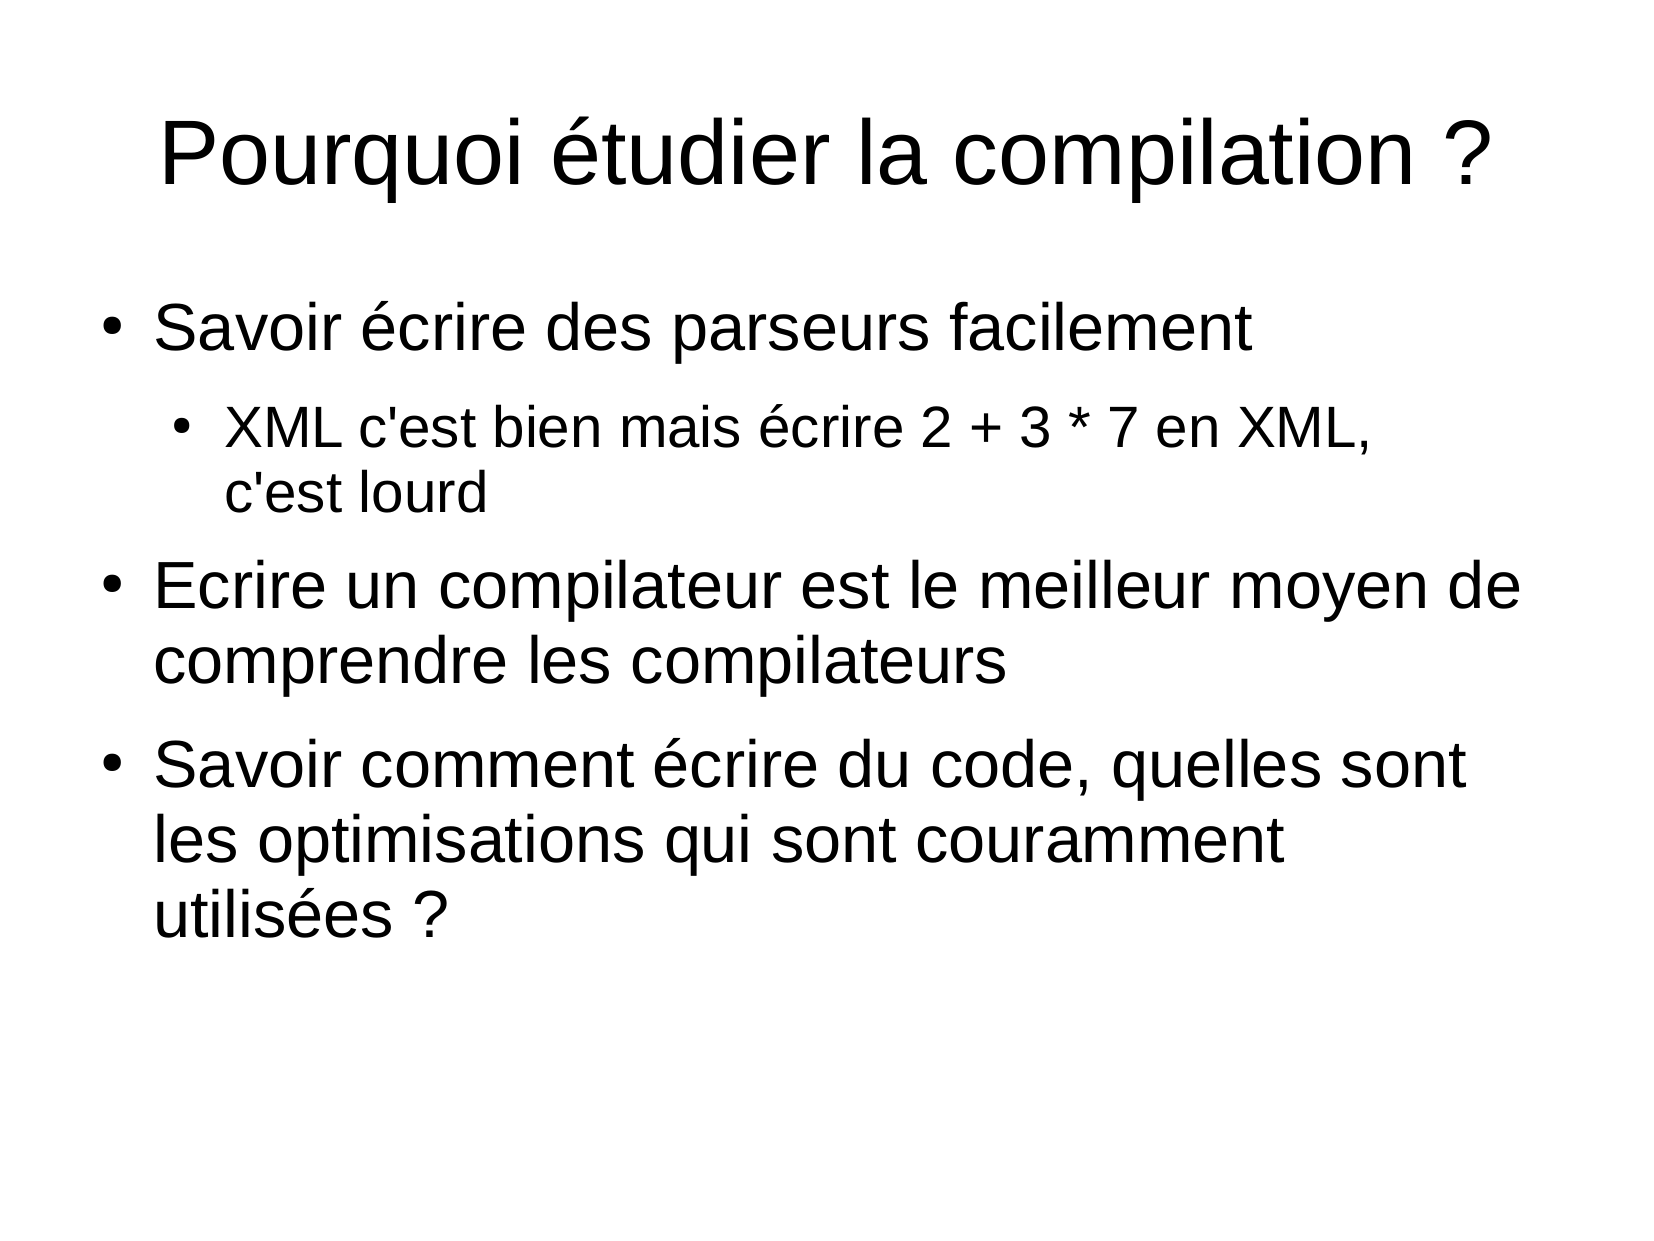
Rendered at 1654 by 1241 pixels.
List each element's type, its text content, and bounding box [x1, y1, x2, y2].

list Savoir écrire des parseurs facilement XML c'est bien mais écrire 2 + 3 * 7 en XML, c'est lourd Ecrire un compilateur est le meilleur moyen de comprendre les compilateurs Savoir comment écrire du code, quelles sont les optimisations qui sont couramment utilisées ? [82, 290, 1571, 1094]
title Pourquoi étudier la compilation ? [82, 49, 1571, 257]
